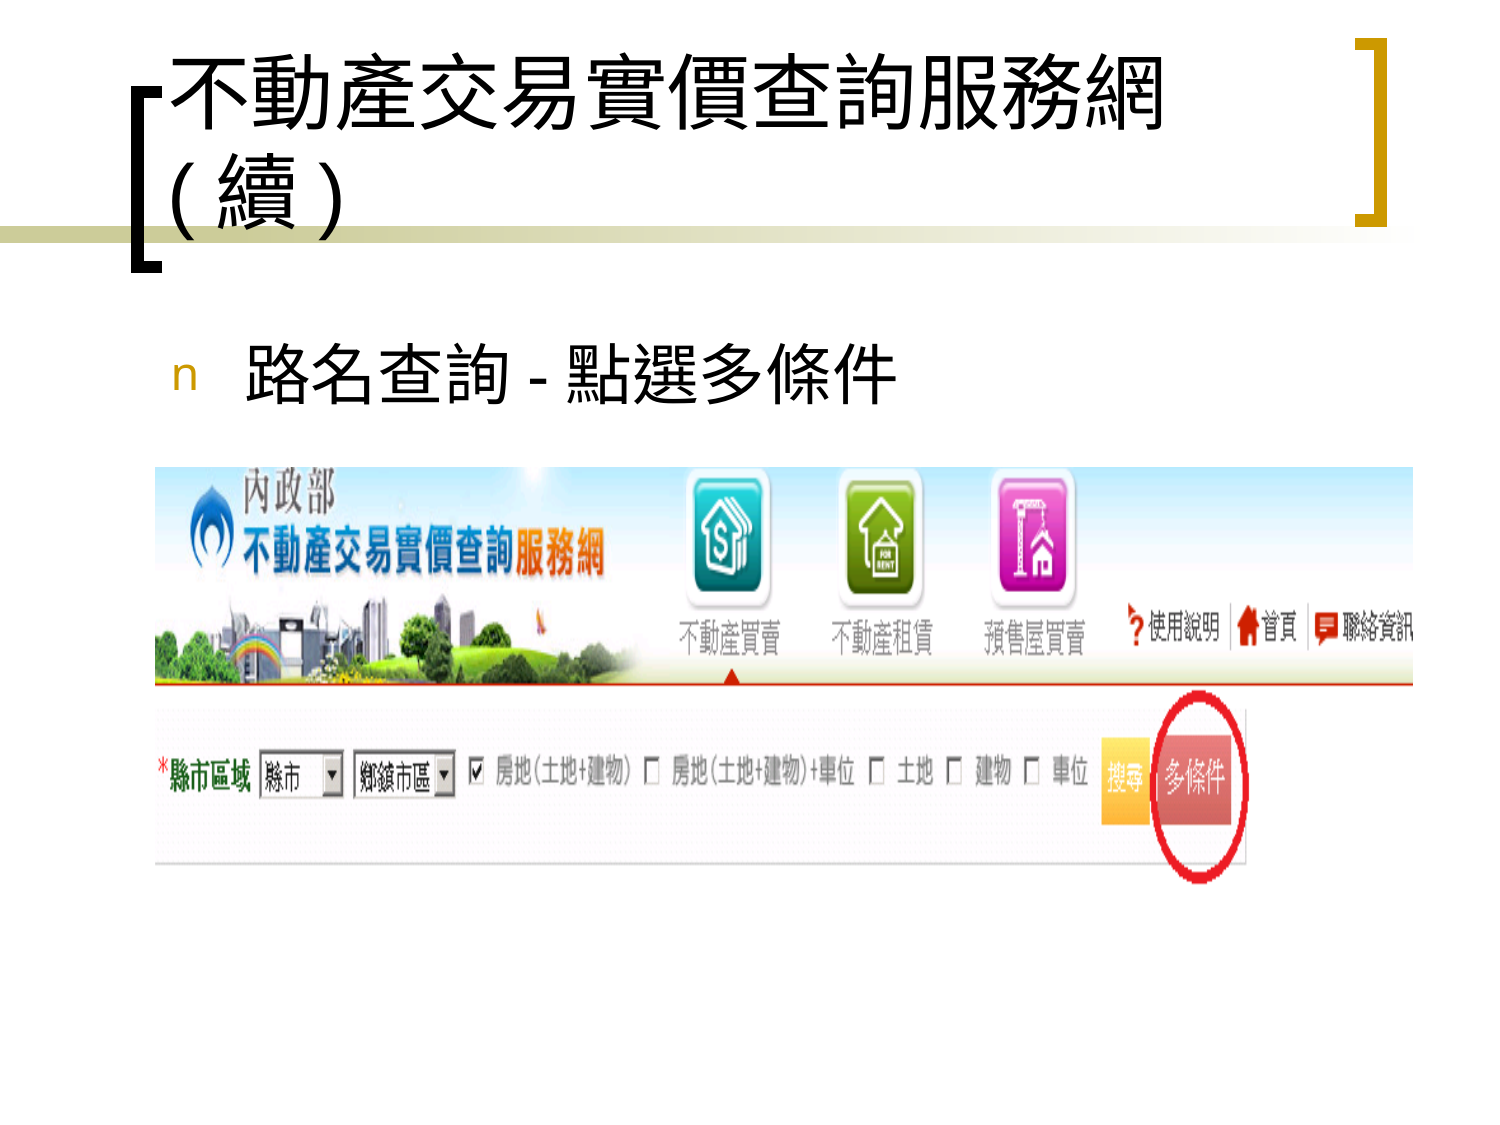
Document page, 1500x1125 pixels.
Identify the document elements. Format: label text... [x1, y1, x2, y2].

picture [155, 480, 1413, 1059]
title 不動產交易實價查詢服務網(續) [152, 15, 1328, 248]
list 路名查詢-點選多條件 [155, 324, 1413, 480]
